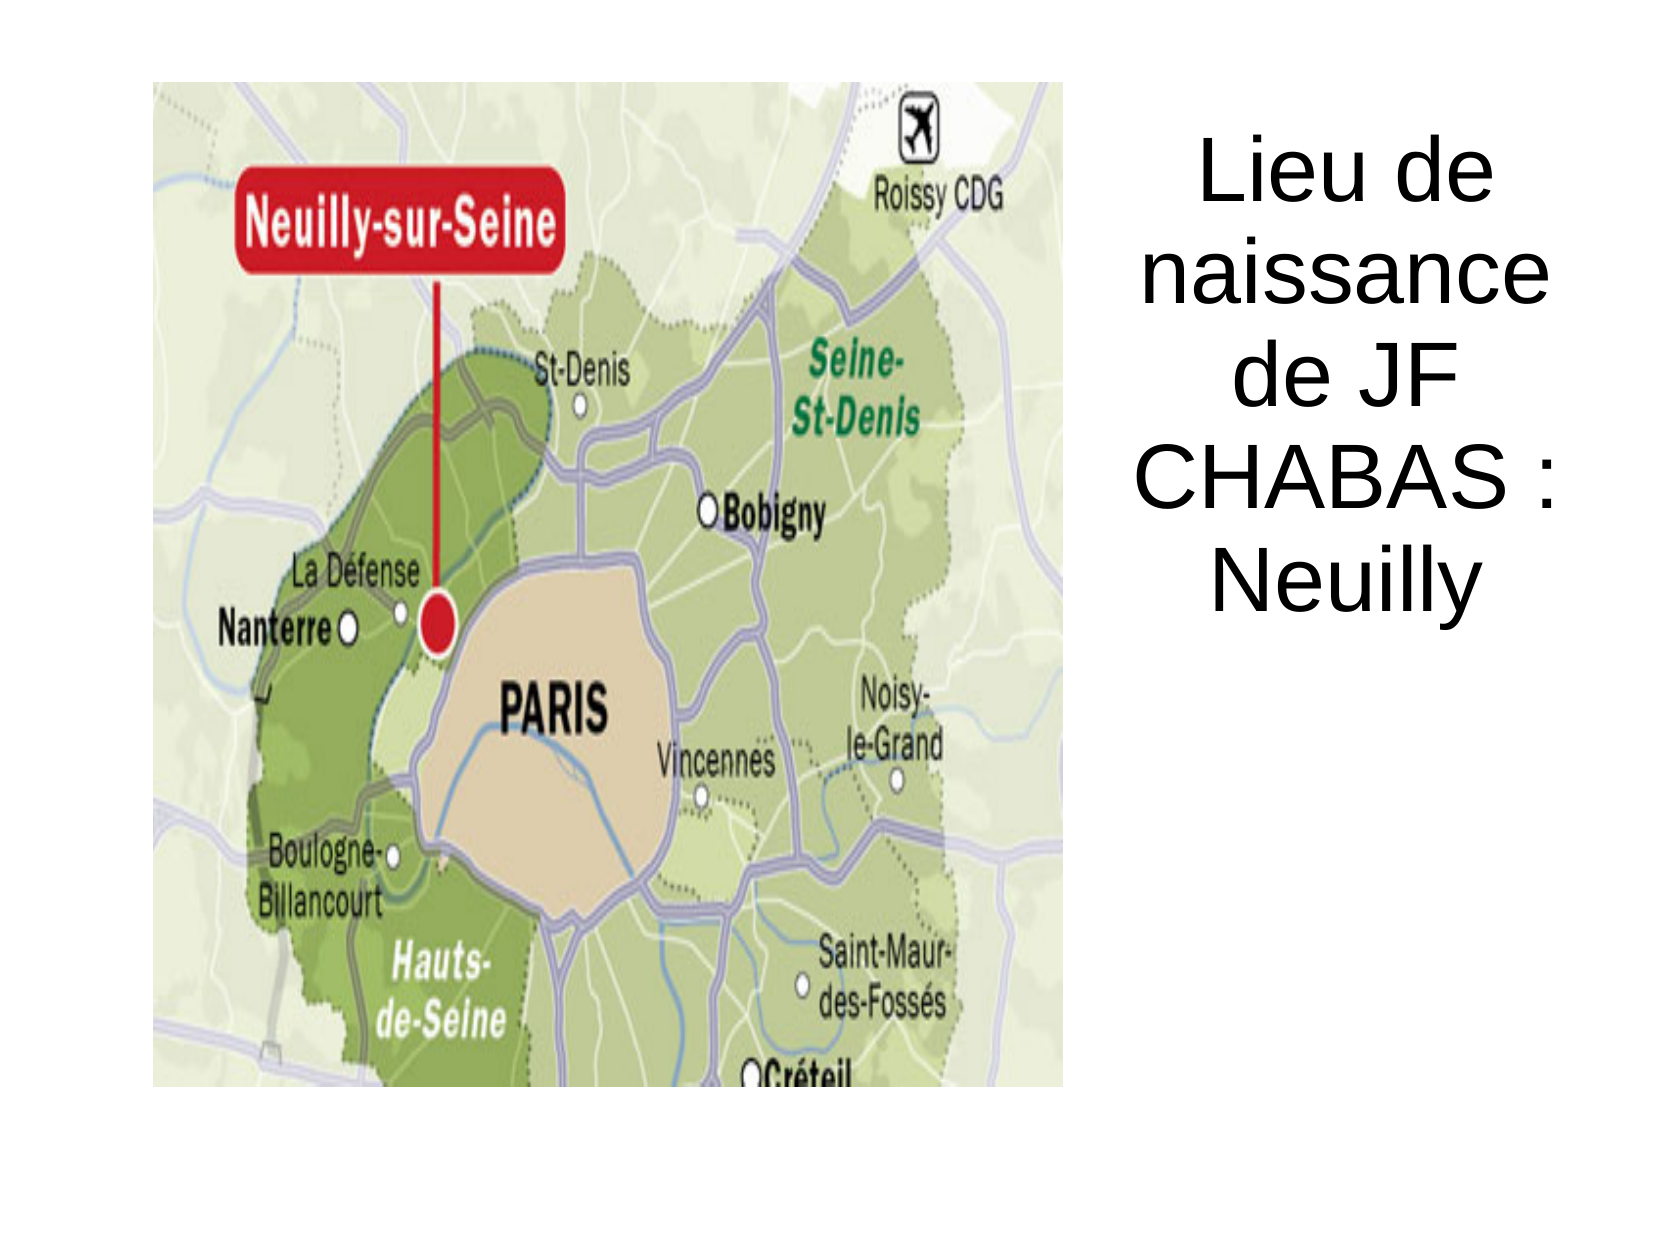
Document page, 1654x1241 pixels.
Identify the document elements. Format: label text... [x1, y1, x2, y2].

title Lieu de naissance de JF CHABAS : Neuilly [1110, 118, 1583, 836]
picture [153, 82, 1063, 1087]
